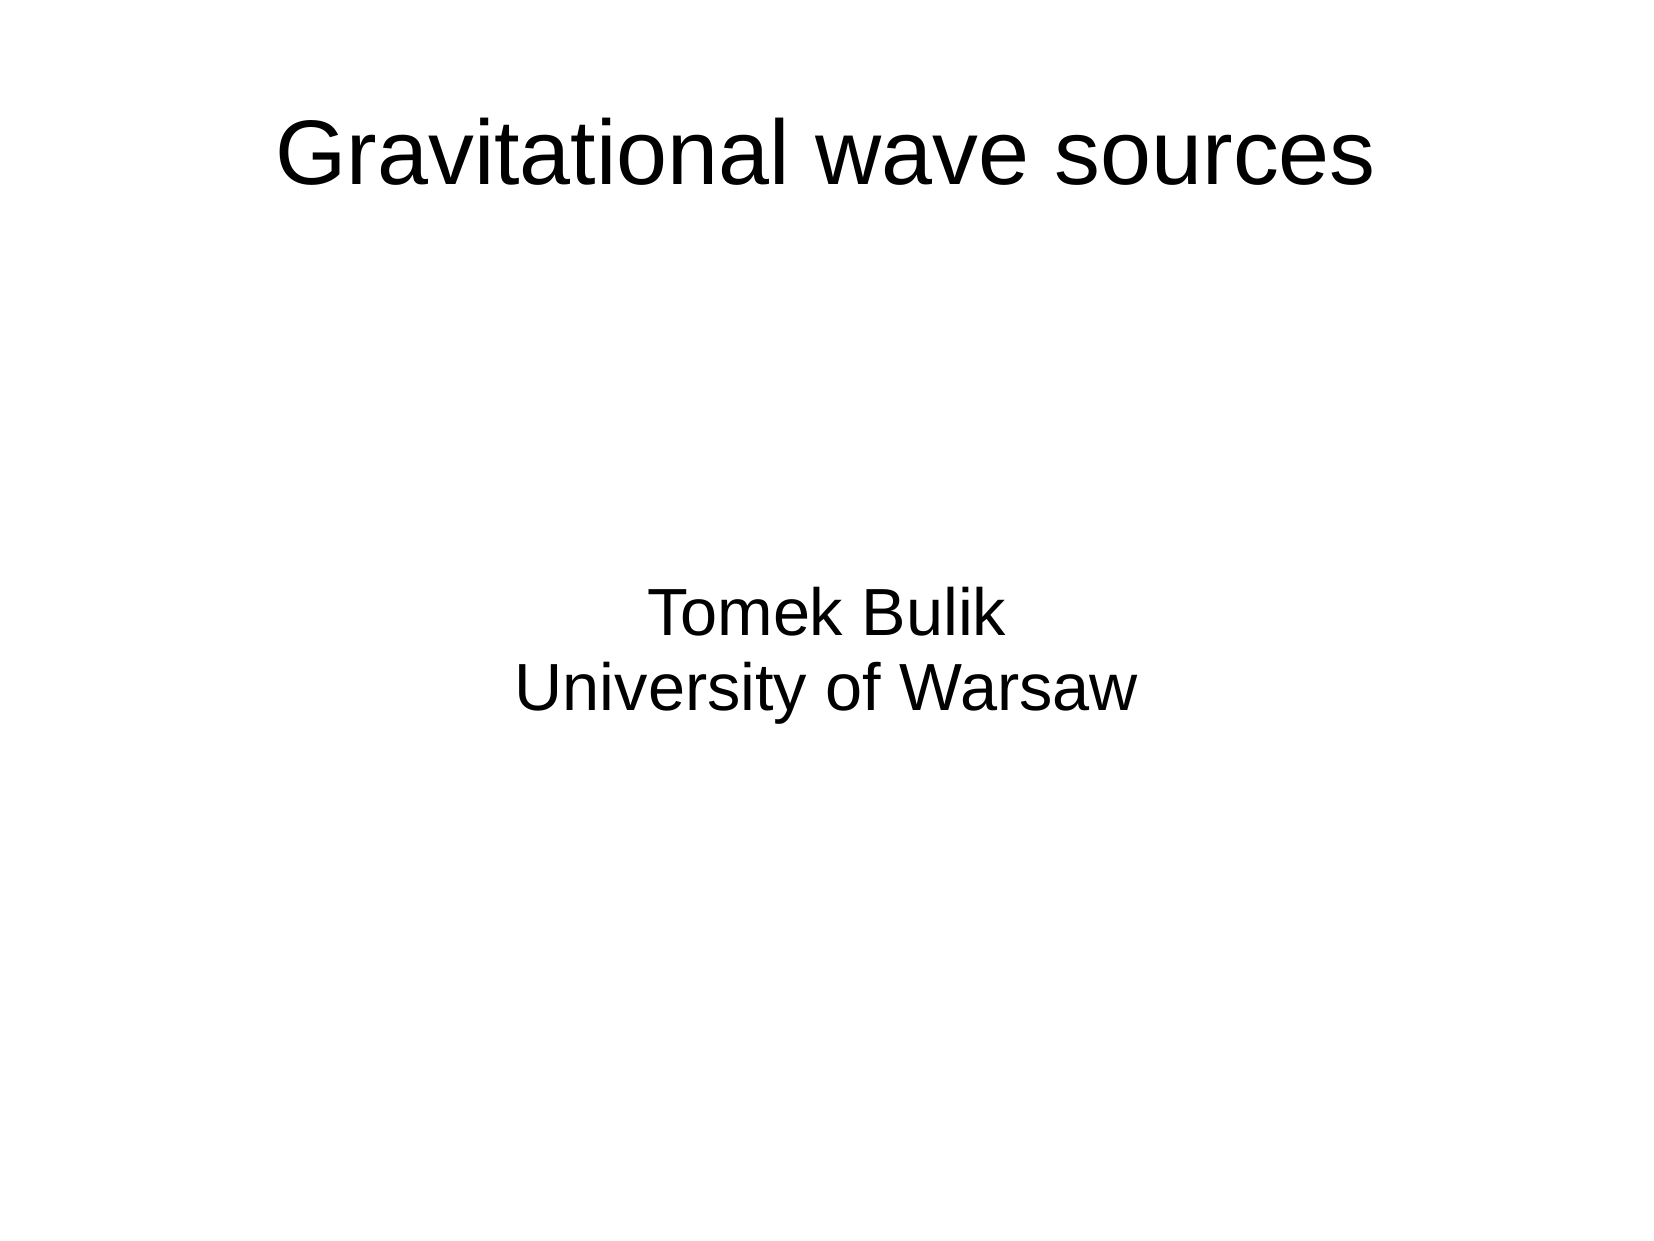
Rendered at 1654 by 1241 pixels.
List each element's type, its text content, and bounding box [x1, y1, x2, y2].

subtitle Tomek Bulik University of Warsaw [82, 290, 1571, 1010]
title Gravitational wave sources [82, 49, 1571, 257]
